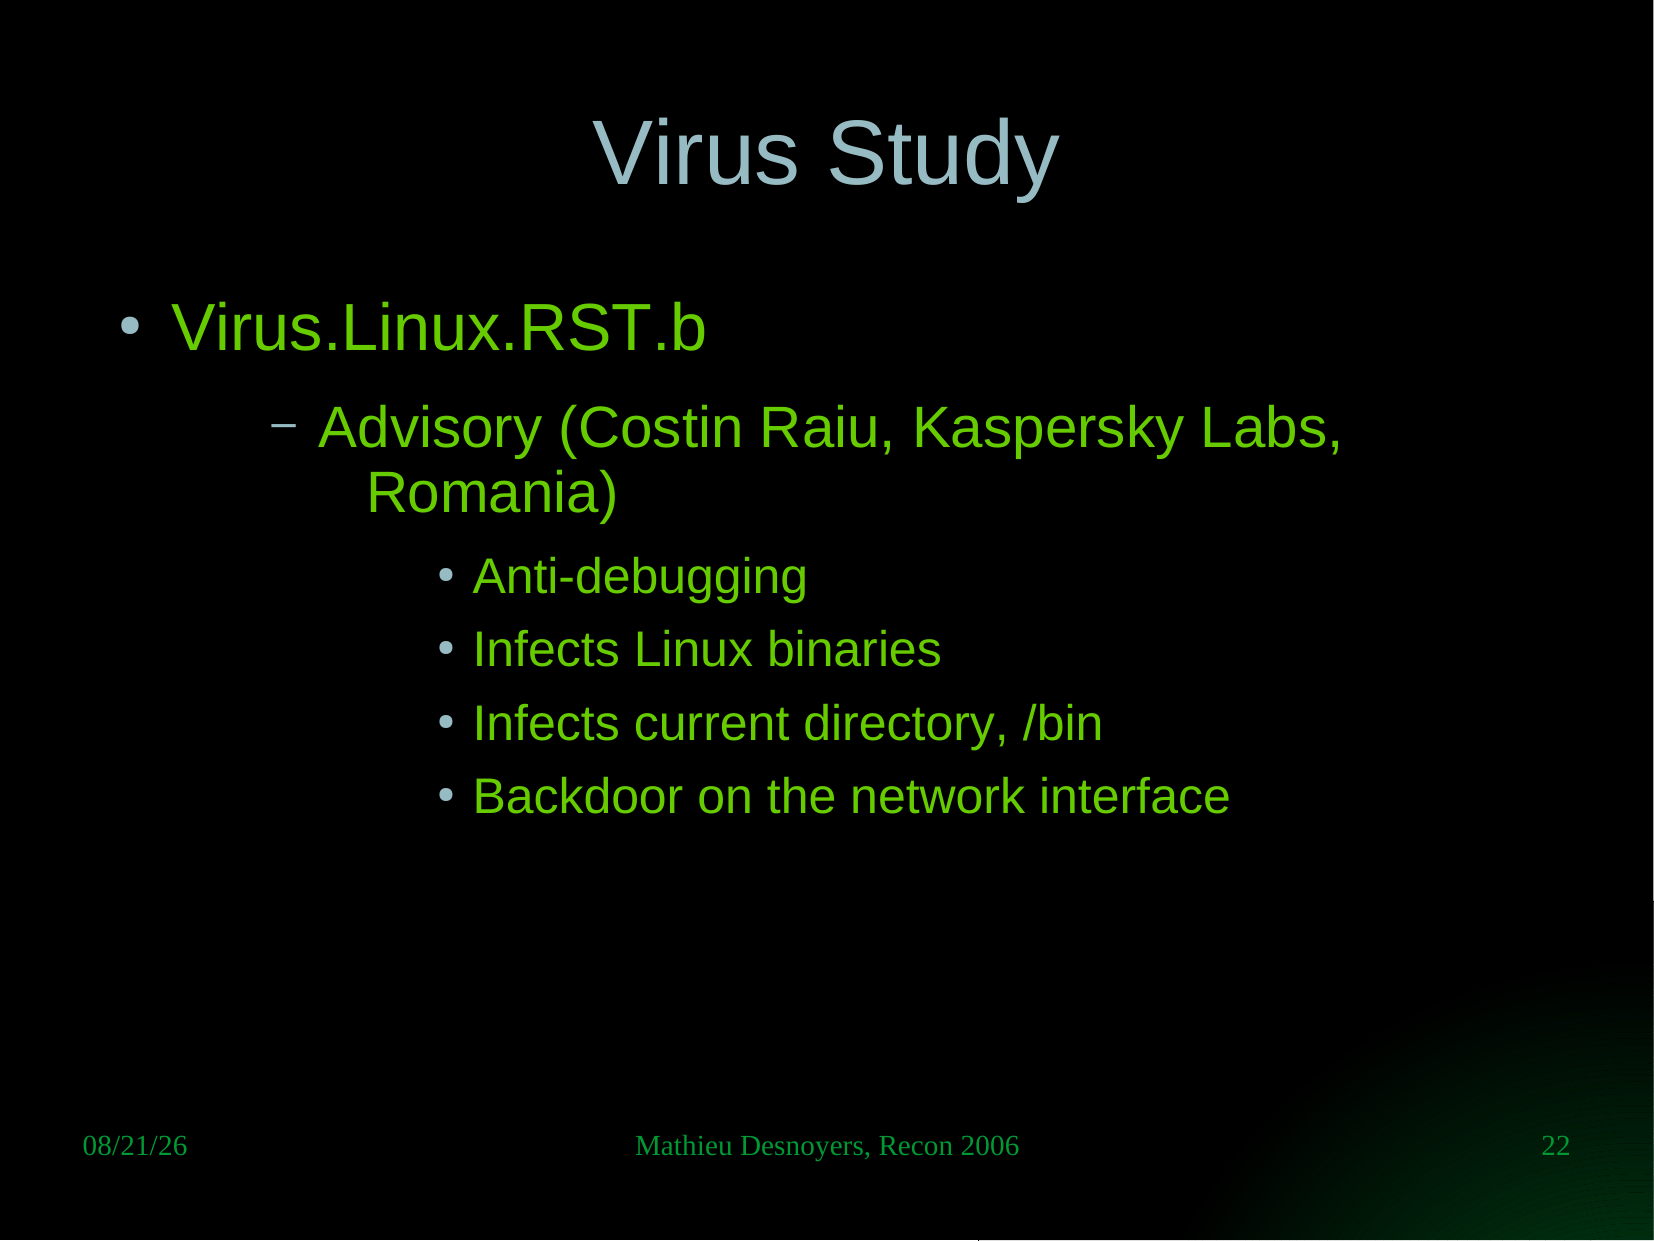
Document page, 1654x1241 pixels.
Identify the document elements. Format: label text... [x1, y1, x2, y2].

list Virus.Linux.RST.b Advisory (Costin Raiu, Kaspersky Labs, Romania) Anti-debugging Infects Linux binaries Infects current directory, /bin Backdoor on the network interface [82, 290, 1571, 1109]
title Virus Study [82, 49, 1571, 257]
